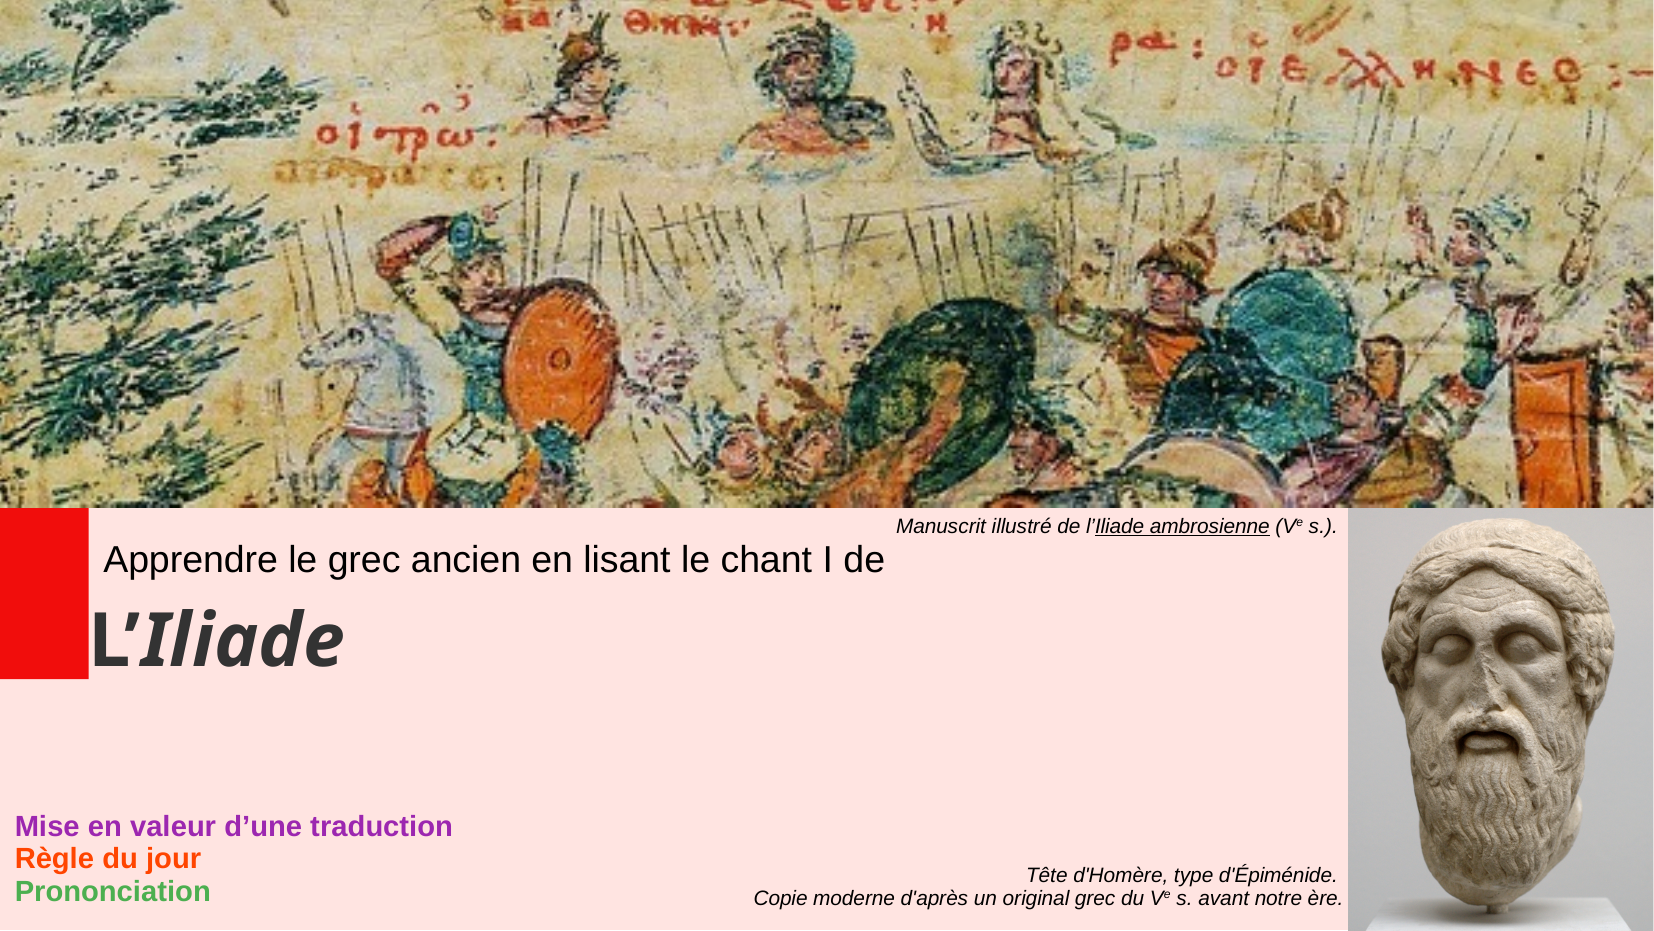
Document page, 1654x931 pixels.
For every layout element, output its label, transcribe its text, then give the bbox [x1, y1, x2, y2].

text_box Mise en valeur d’une traduction Règle du jour Prononciation [0, 802, 561, 916]
picture [0, 0, 1654, 931]
title L’Iliade [88, 589, 561, 727]
text_box Manuscrit illustré de l’Iliade ambrosienne (Ve s.). Tête d'Homère, type d'Épiménide. Copie moderne d'après un original grec du Ve s. avant notre ère. [561, 508, 1359, 919]
text_box Apprendre le grec ancien en lisant le chant I de [88, 531, 561, 589]
